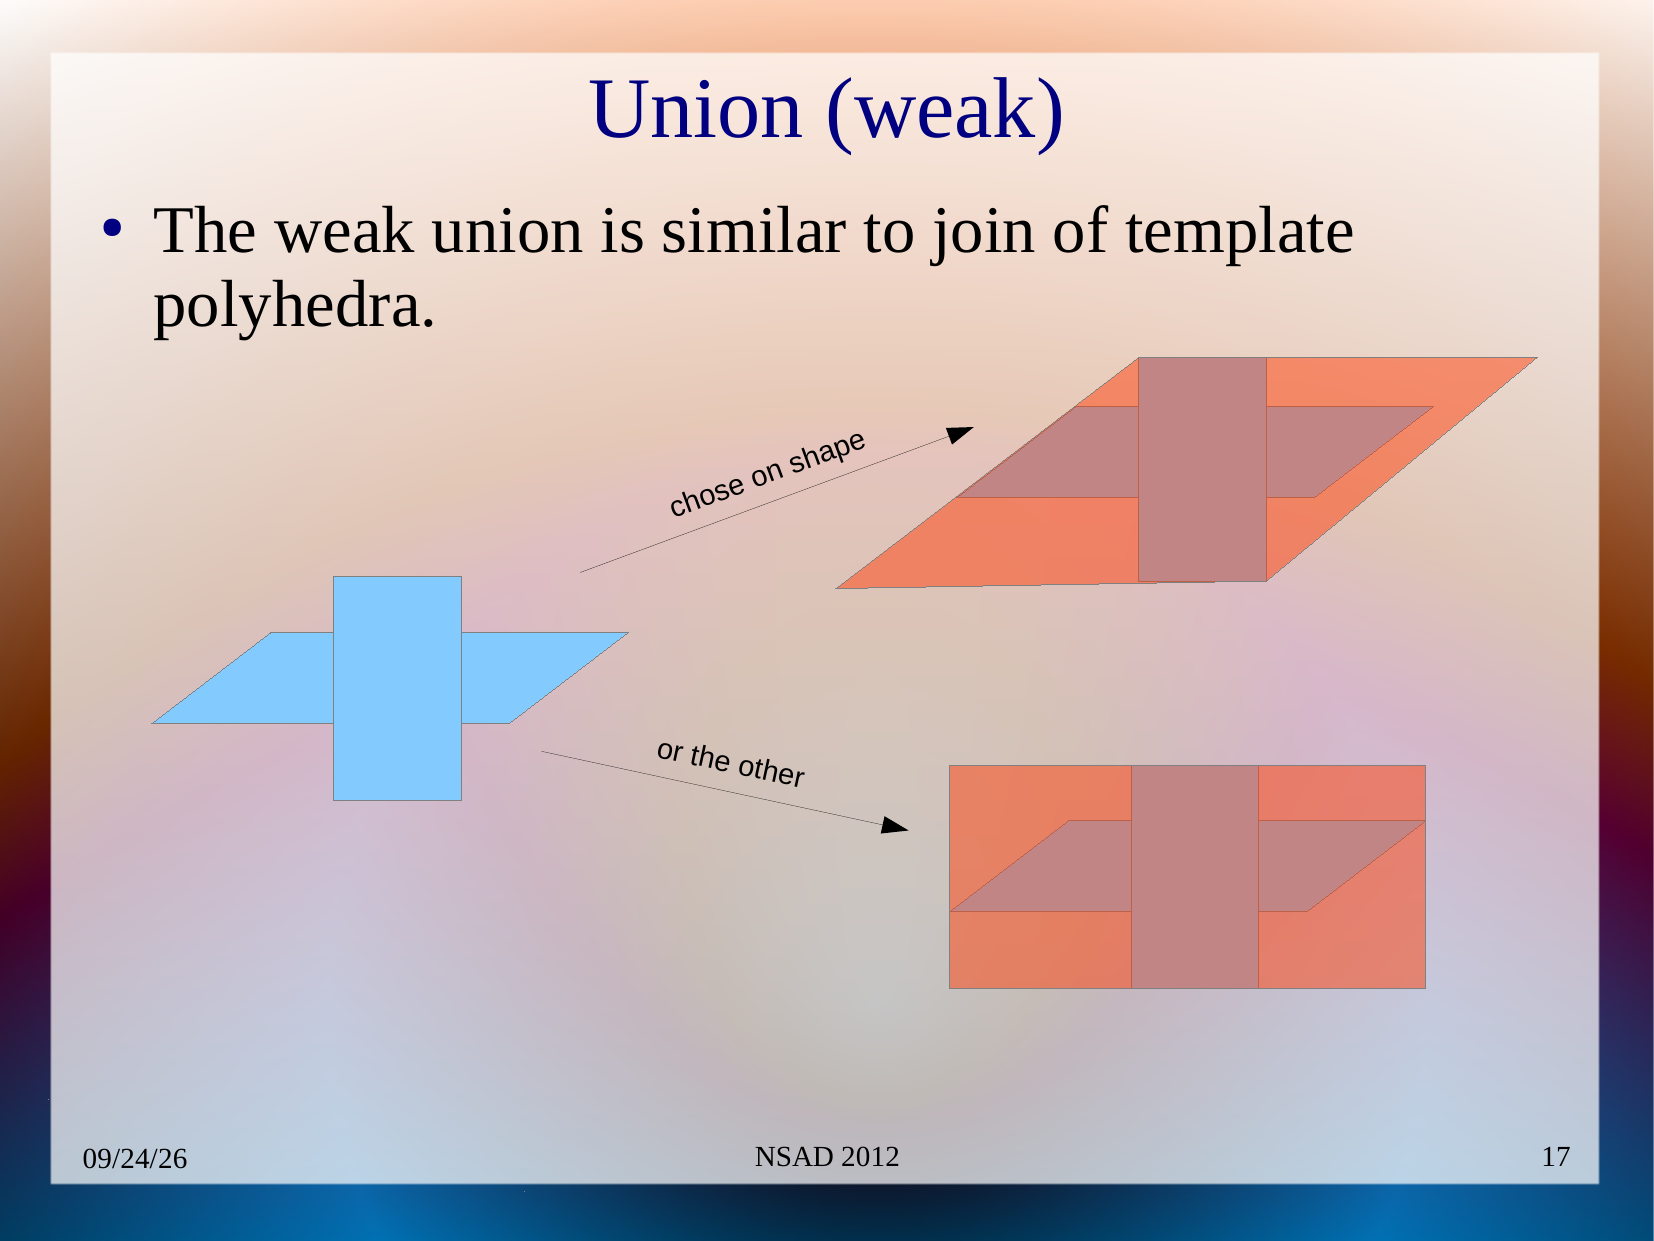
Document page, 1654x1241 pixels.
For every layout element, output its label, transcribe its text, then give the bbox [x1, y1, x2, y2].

list The weak union is similar to join of template polyhedra. [82, 192, 1571, 1125]
text_box [835, 357, 1538, 589]
picture [0, 0, 1654, 1241]
text_box [151, 576, 629, 801]
title Union (weak) [82, 60, 1571, 156]
text_box [949, 765, 1426, 989]
